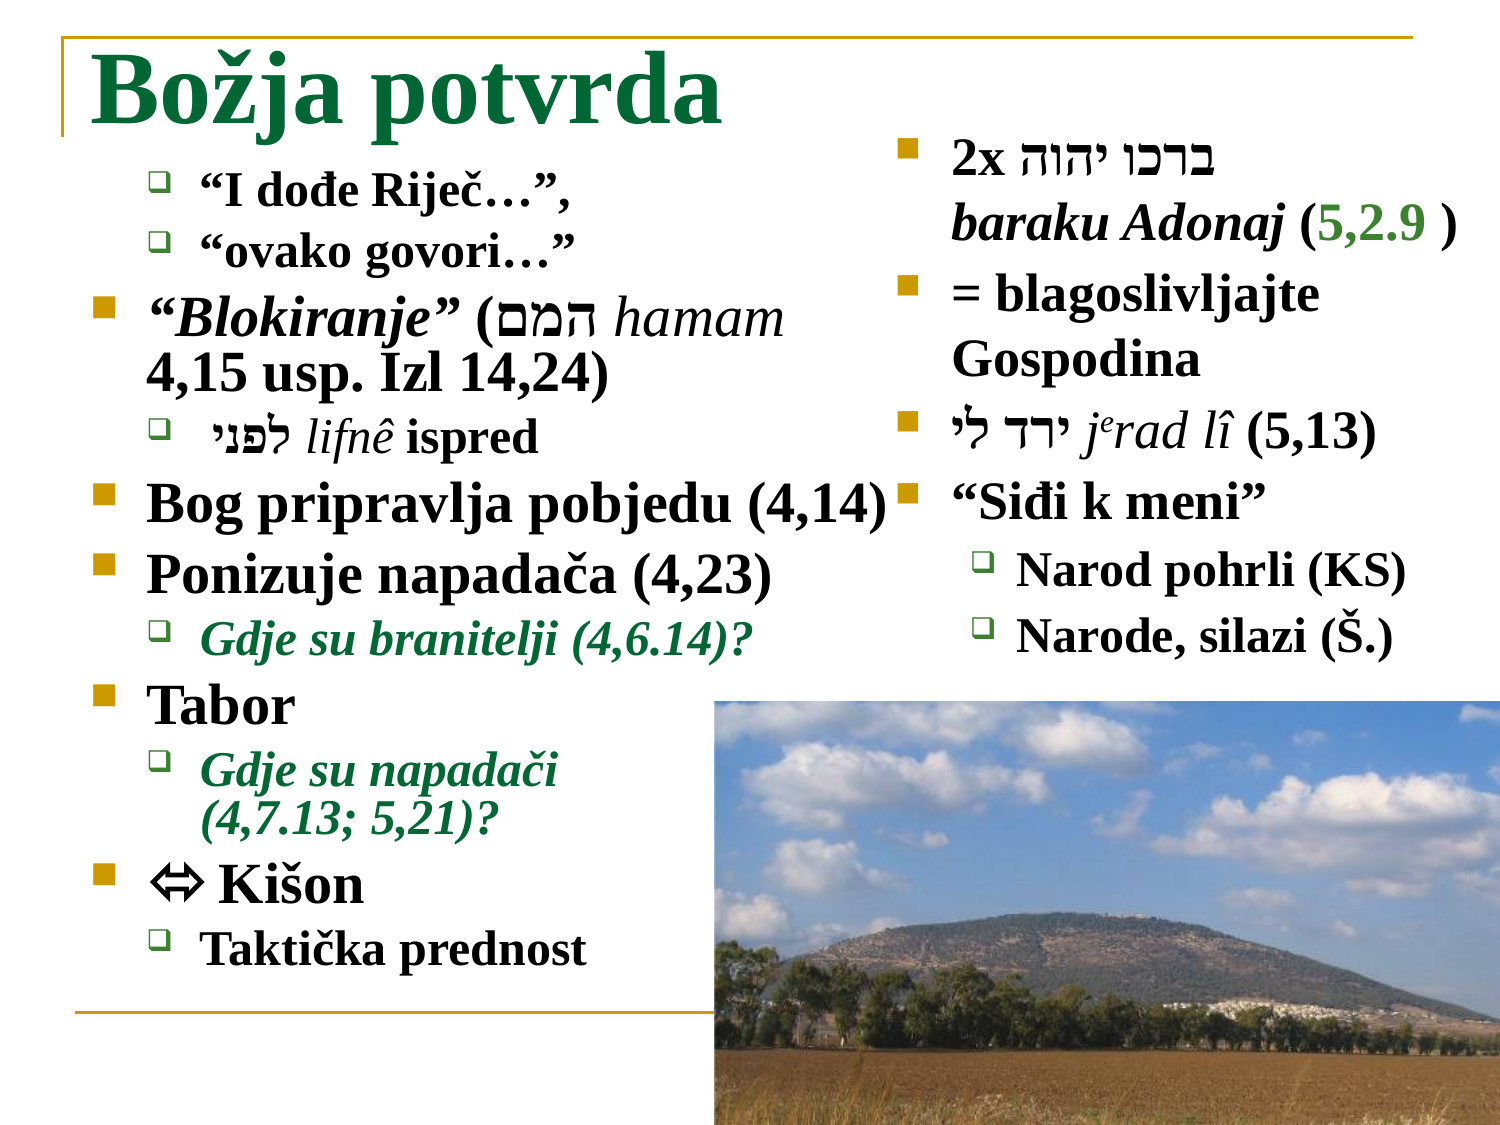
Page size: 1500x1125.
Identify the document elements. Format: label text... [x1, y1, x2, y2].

title Božja potvrda [75, 11, 1426, 160]
picture [714, 701, 1500, 1125]
list “I dođe Riječ…”, “ovako govori…” “Blokiranje” (המם hamam 4,15 usp. Izl 14,24) לפני lifnê ispred Bog pripravlja pobjedu (4,14) Ponizuje napadača (4,23) Gdje su branitelji (4,6.14)? Tabor Gdje su napadači (4,7.13; 5,21)?  Kišon Taktička prednost [74, 160, 879, 1006]
list 2x ברכו יהוה baraku Adonaj (5,2.9 ) = blagoslivljajte Gospodina ירד לי jerad lî (5,13) “Siđi k meni” Narod pohrli (KS) Narode, silazi (Š.) [879, 113, 1500, 701]
